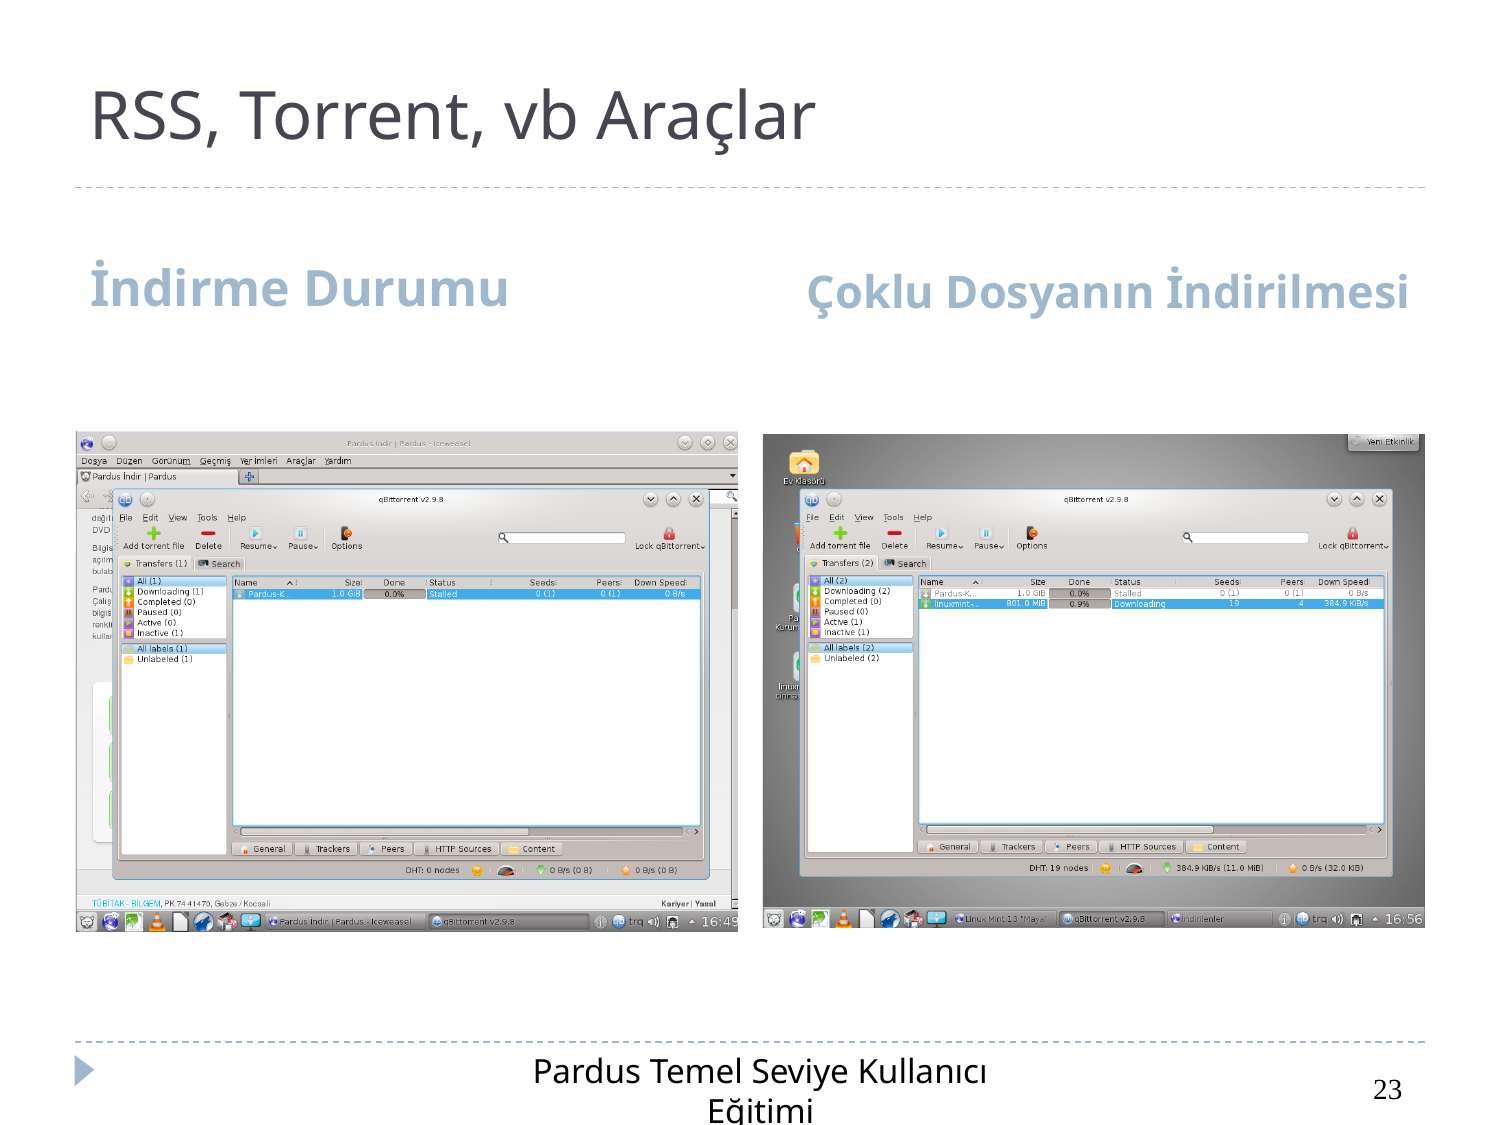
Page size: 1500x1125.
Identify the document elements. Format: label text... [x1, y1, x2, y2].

list İndirme Durumu [75, 210, 738, 324]
picture [75, 431, 738, 932]
list Çoklu Dosyanın İndirilmesi [762, 212, 1426, 325]
picture [762, 434, 1425, 928]
title RSS, Torrent, vb Araçlar [75, 37, 1425, 188]
